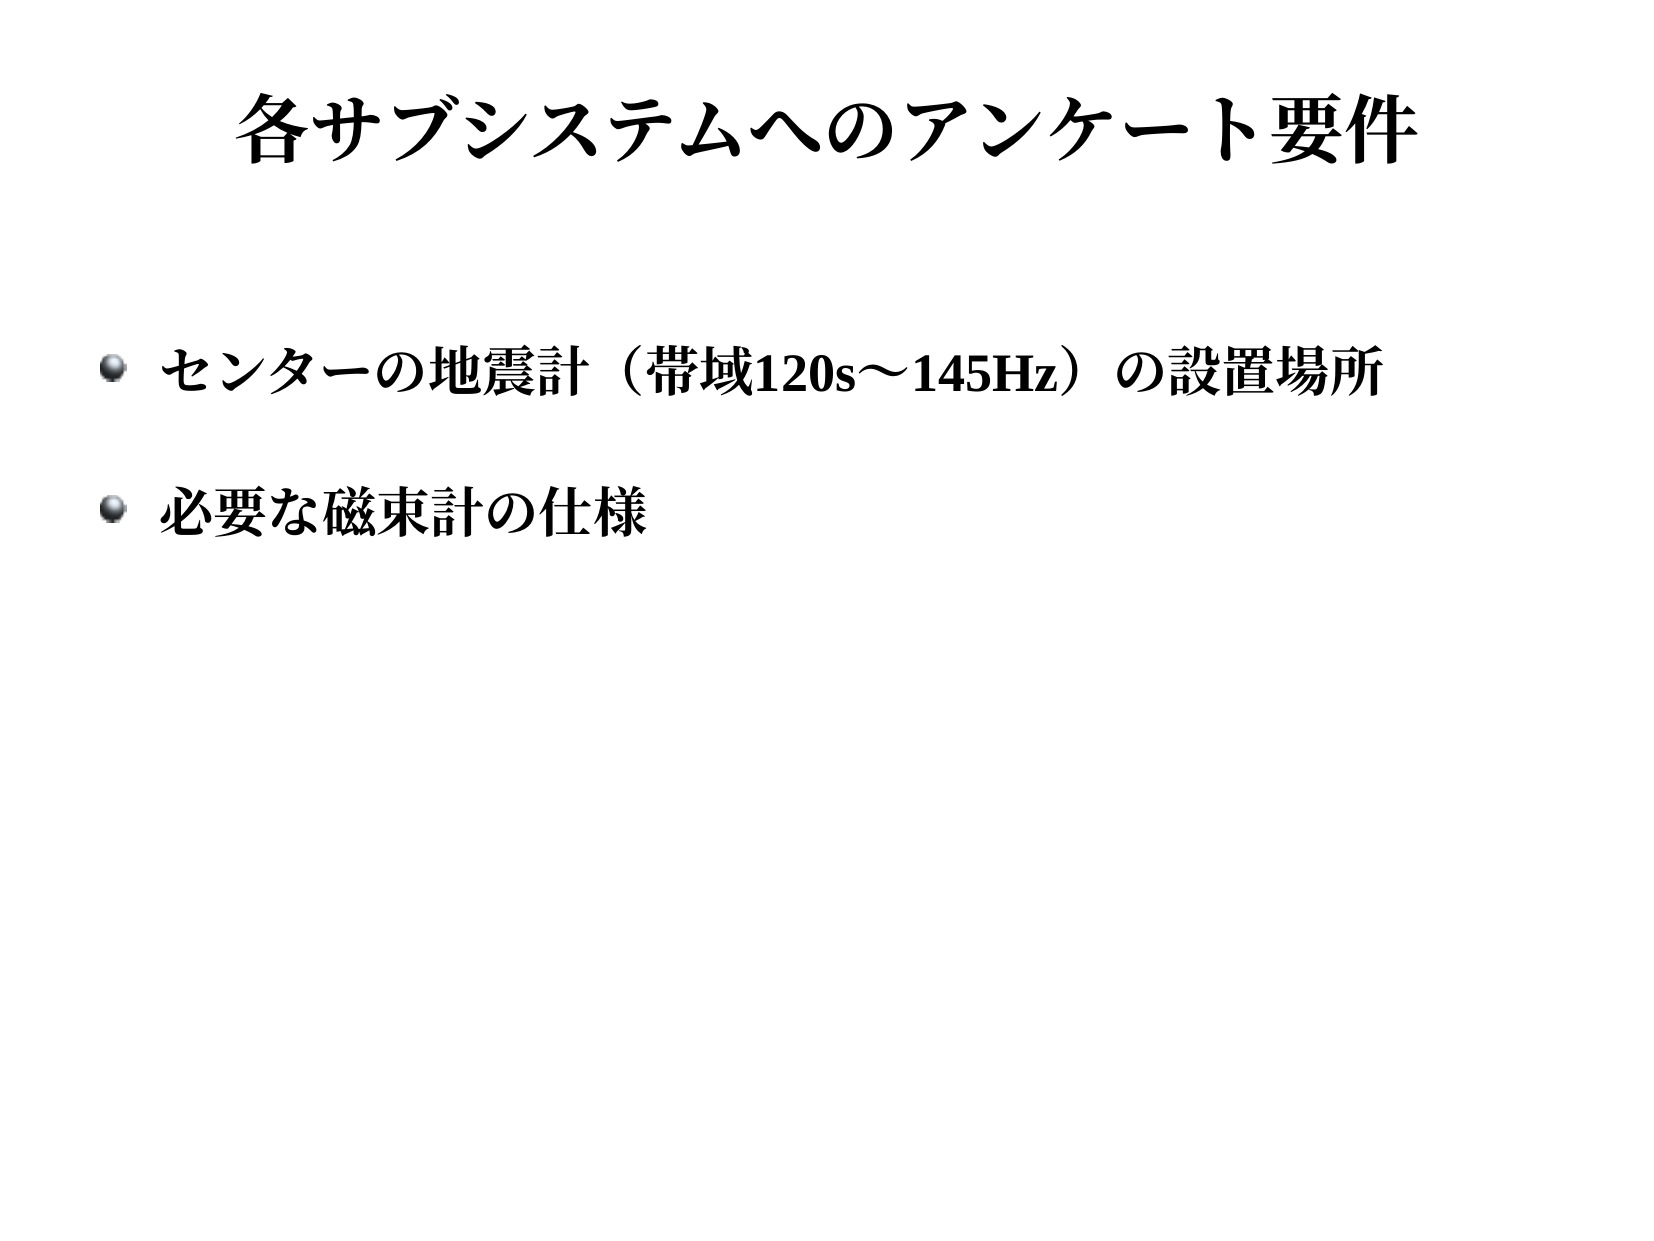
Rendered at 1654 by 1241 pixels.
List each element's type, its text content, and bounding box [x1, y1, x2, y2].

list センターの地震計（帯域120s〜145Hz）の設置場所 必要な磁束計の仕様 [82, 290, 1571, 1010]
title 各サブシステムへのアンケート要件 [82, 49, 1571, 201]
